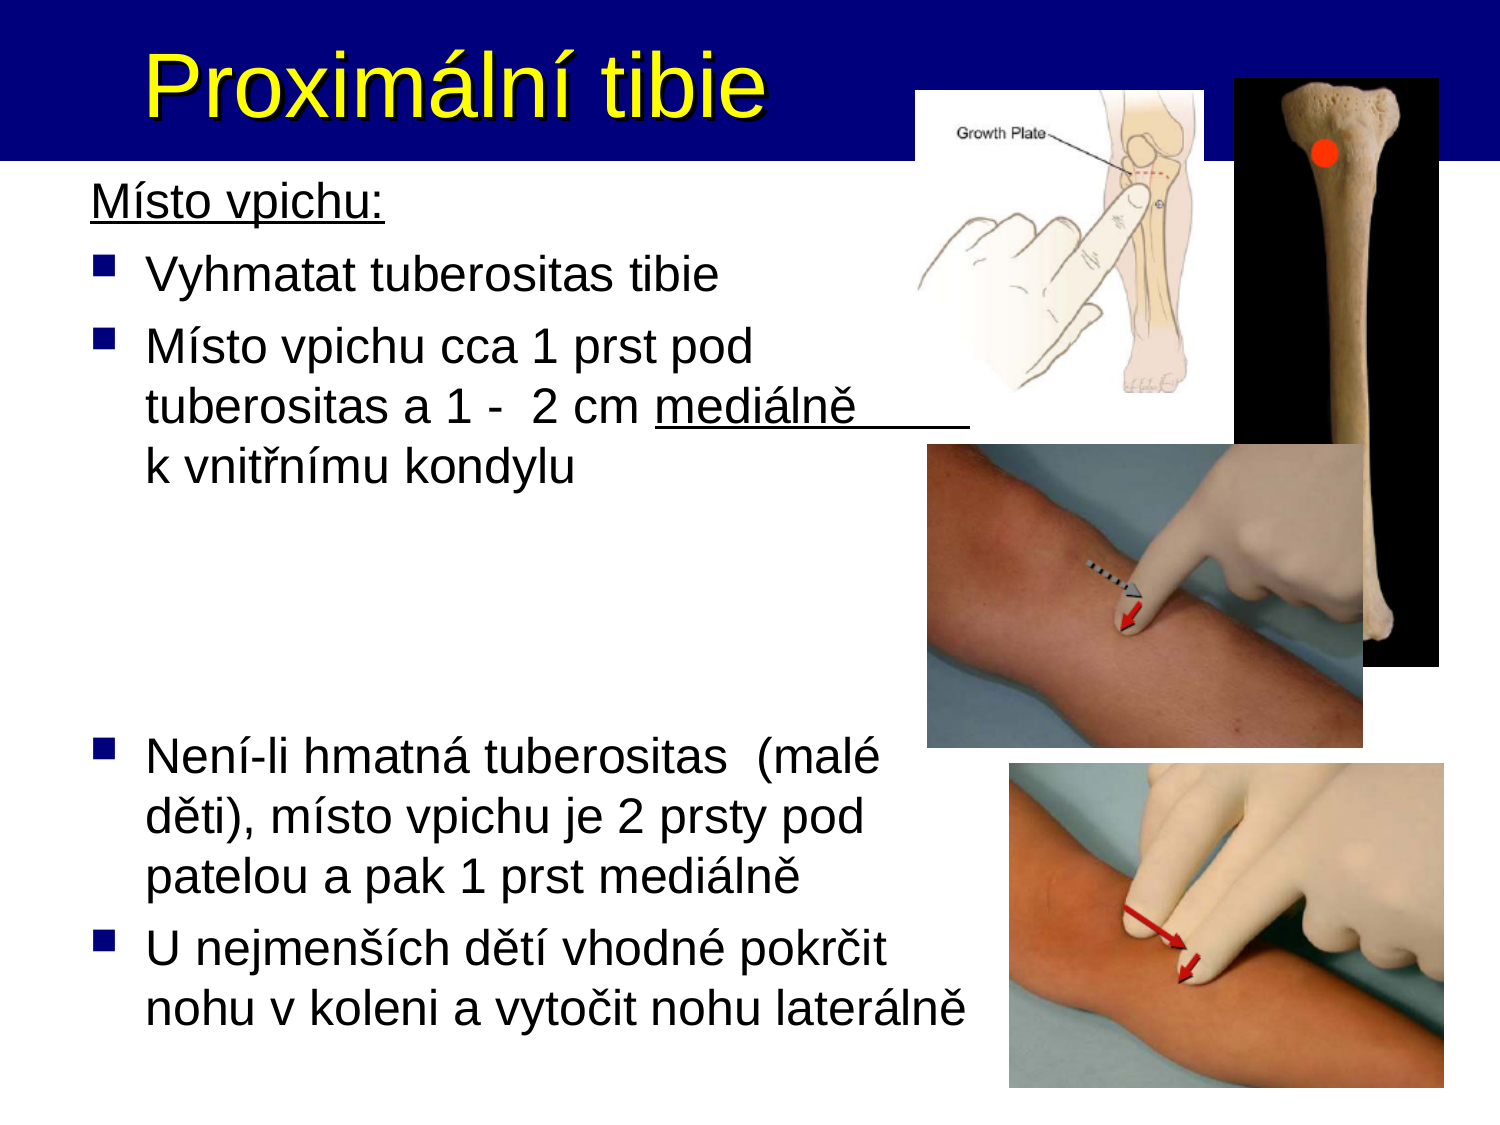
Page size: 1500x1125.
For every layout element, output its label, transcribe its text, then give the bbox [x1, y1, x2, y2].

text_box Proximální tibie [0, 0, 1500, 161]
text_box Místo vpichu: Vyhmatat tuberositas tibie Místo vpichu cca 1 prst pod tuberositas a 1 - 2 cm mediálně k vnitřnímu kondylu Není-li hmatná tuberositas (malé děti), místo vpichu je 2 prsty pod patelou a pak 1 prst mediálně U nejmenších dětí vhodné pokrčit nohu v koleni a vytočit nohu laterálně [74, 160, 1010, 1094]
picture [915, 90, 1216, 402]
picture [927, 78, 1451, 748]
picture [1009, 763, 1452, 1088]
